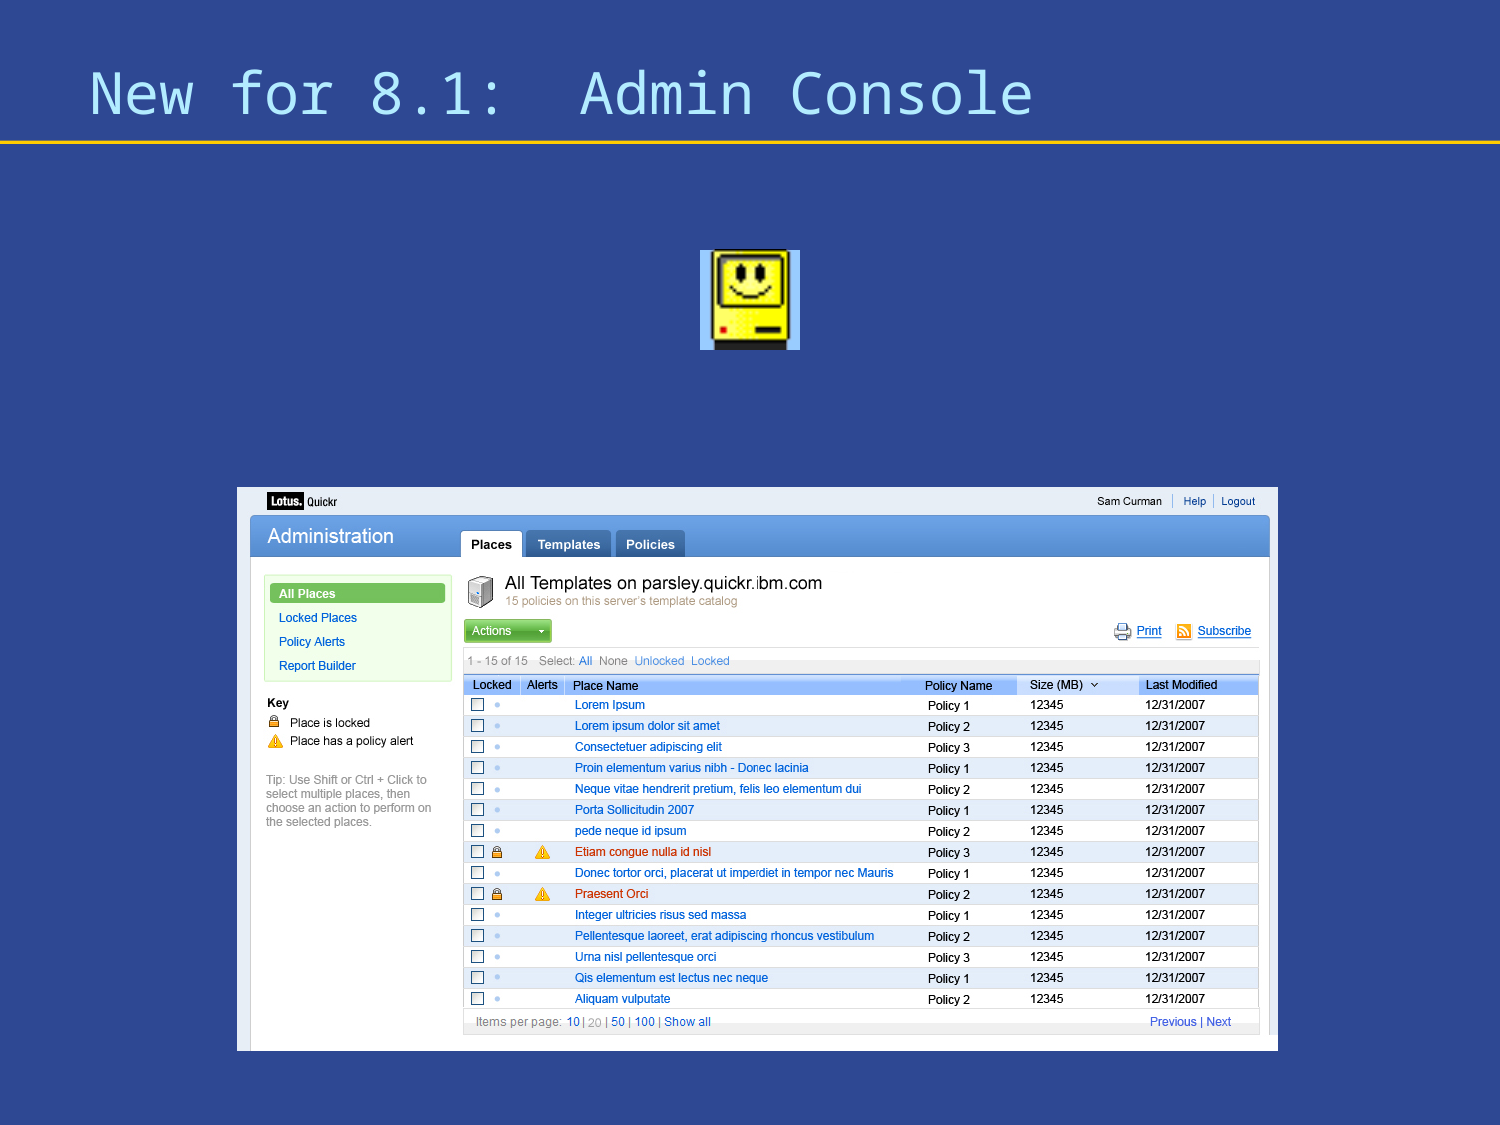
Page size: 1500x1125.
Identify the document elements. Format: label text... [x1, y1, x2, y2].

picture [237, 487, 1278, 1051]
title New for 8.1: Admin Console [75, 0, 1426, 188]
picture [699, 249, 801, 351]
